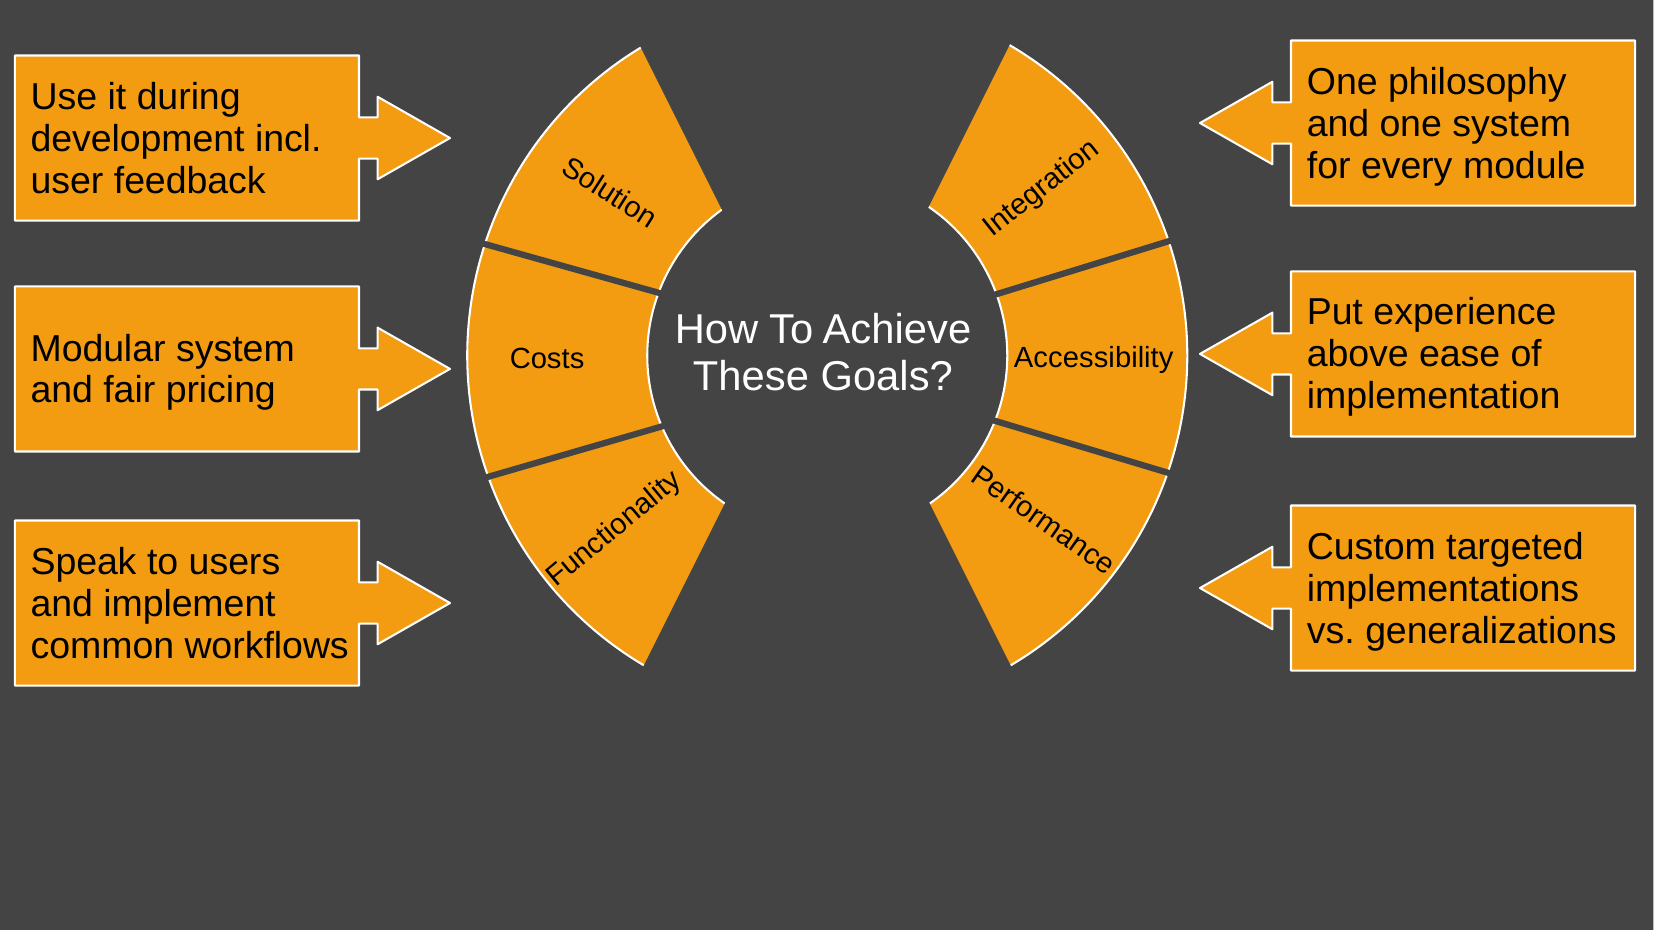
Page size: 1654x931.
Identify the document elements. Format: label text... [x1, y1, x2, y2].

text_box [572, 416, 1101, 719]
text_box One philosophy and one system for every module [1200, 40, 1636, 206]
text_box Solution [539, 135, 680, 249]
text_box Costs [495, 334, 600, 383]
text_box [489, 430, 672, 562]
text_box [982, 424, 1167, 551]
text_box Performance [949, 443, 1138, 597]
text_box [997, 245, 1187, 333]
text_box Accessibility [999, 333, 1189, 382]
text_box Modular system and fair pricing [14, 286, 451, 452]
text_box [486, 0, 1168, 298]
text_box Custom targeted implementations vs. generalizations [1200, 505, 1636, 671]
text_box [467, 248, 661, 473]
text_box Put experience above ease of implementation [1200, 271, 1636, 437]
text_box Integration [959, 116, 1121, 258]
text_box Speak to users and implement common workflows [14, 520, 451, 686]
text_box Use it during development incl. user feedback [14, 55, 451, 221]
text_box How To Achieve These Goals? [660, 298, 991, 416]
text_box [996, 382, 1187, 469]
text_box Functionality [522, 439, 721, 618]
